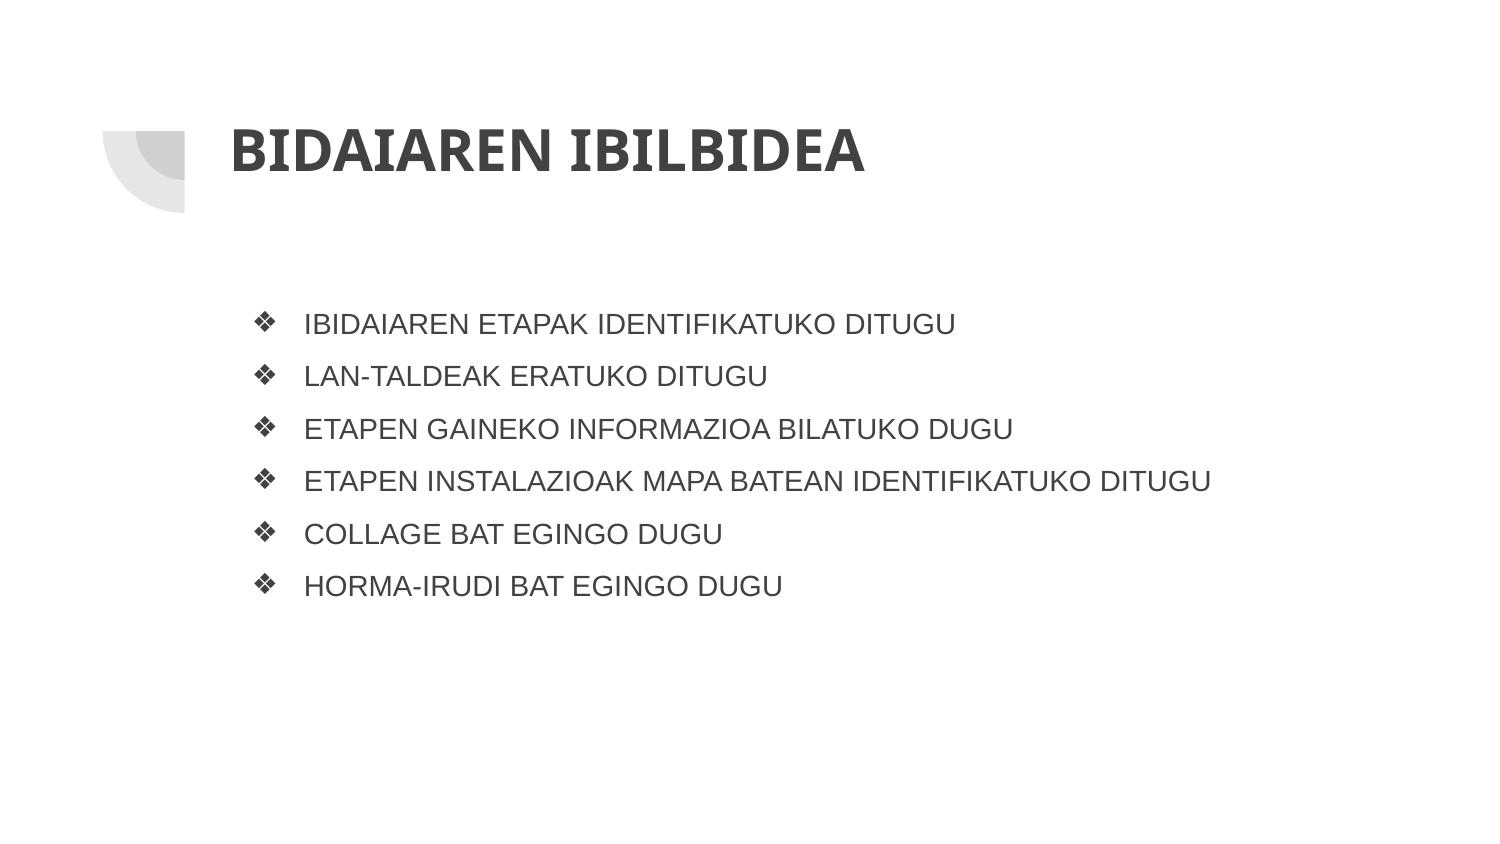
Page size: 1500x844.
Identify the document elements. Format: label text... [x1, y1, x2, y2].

title BIDAIAREN IBILBIDEA [213, 98, 1368, 263]
list IBIDAIAREN ETAPAK IDENTIFIKATUKO DITUGU LAN-TALDEAK ERATUKO DITUGU ETAPEN GAINEKO INFORMAZIOA BILATUKO DUGU ETAPEN INSTALAZIOAK MAPA BATEAN IDENTIFIKATUKO DITUGU COLLAGE BAT EGINGO DUGU HORMA-IRUDI BAT EGINGO DUGU [213, 272, 1368, 744]
